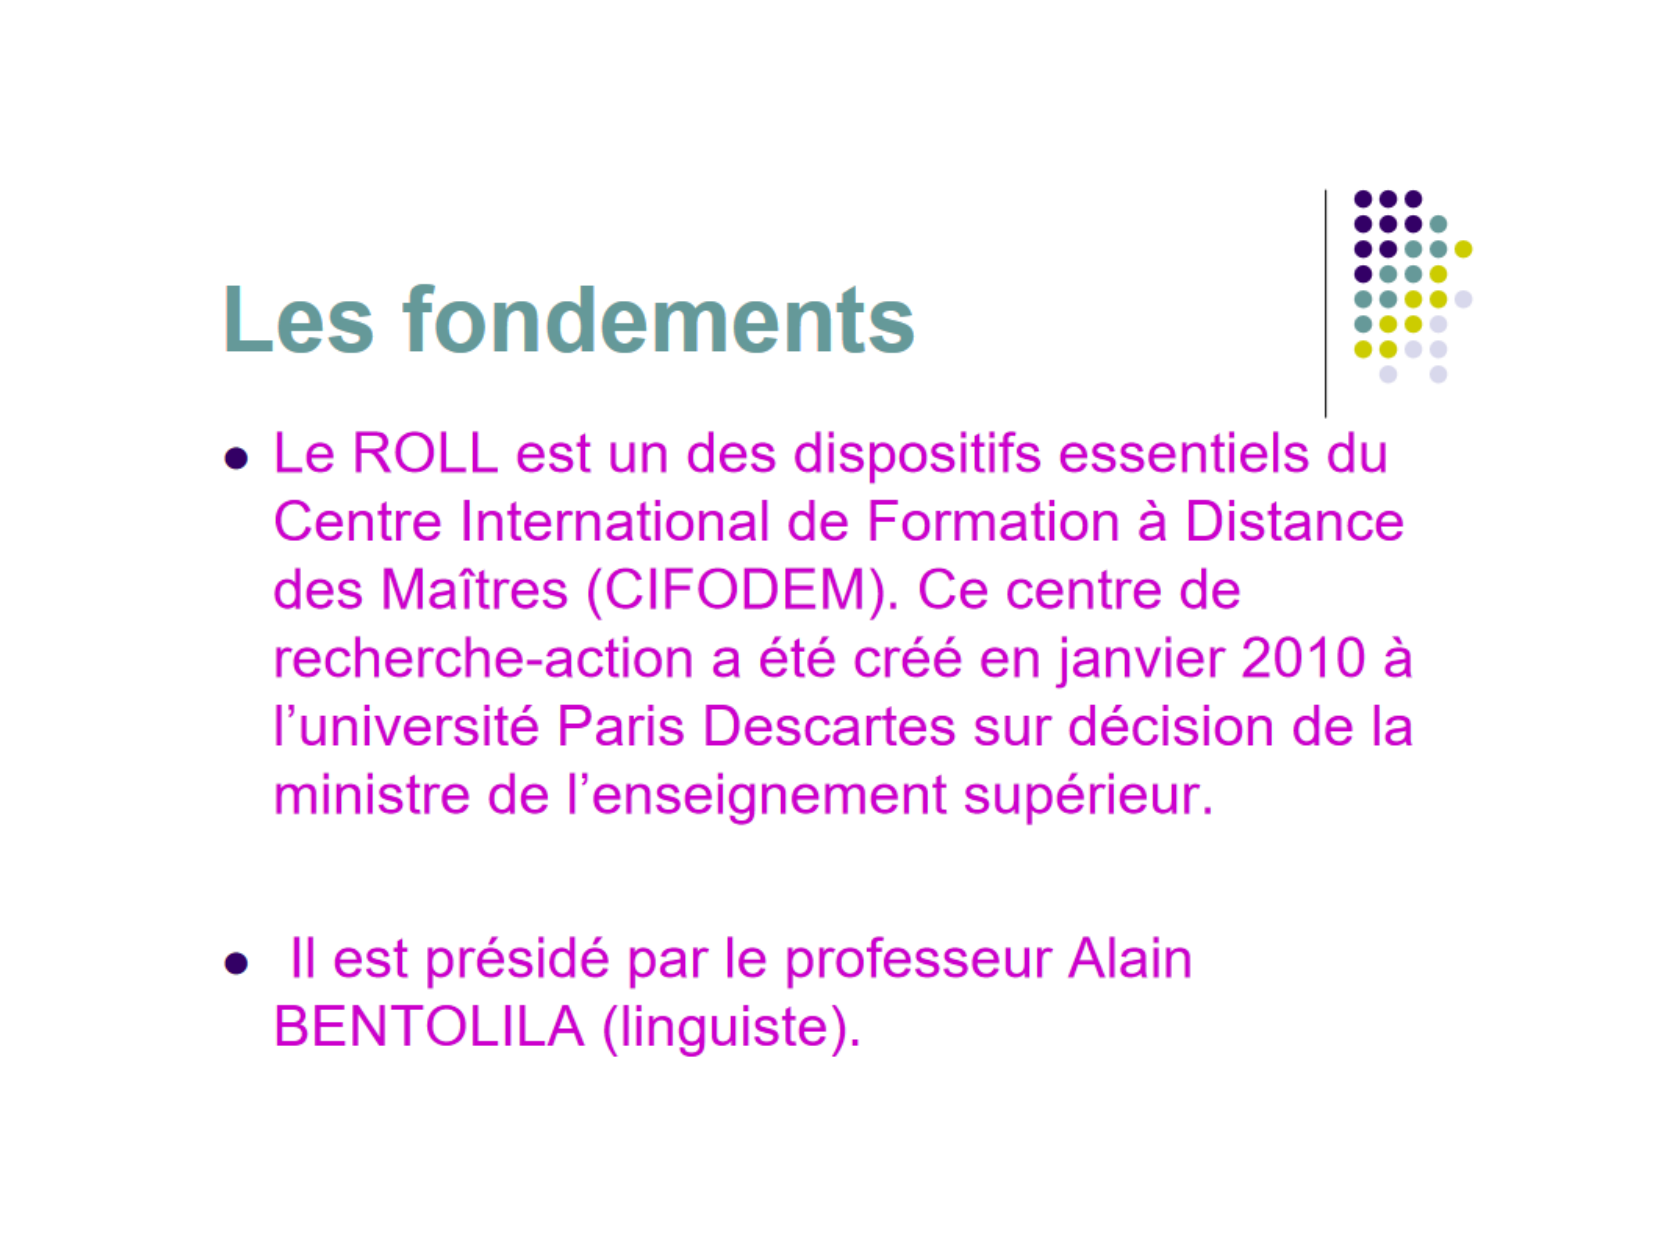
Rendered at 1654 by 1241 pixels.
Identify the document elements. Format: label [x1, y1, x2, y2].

picture [129, 153, 1519, 1132]
